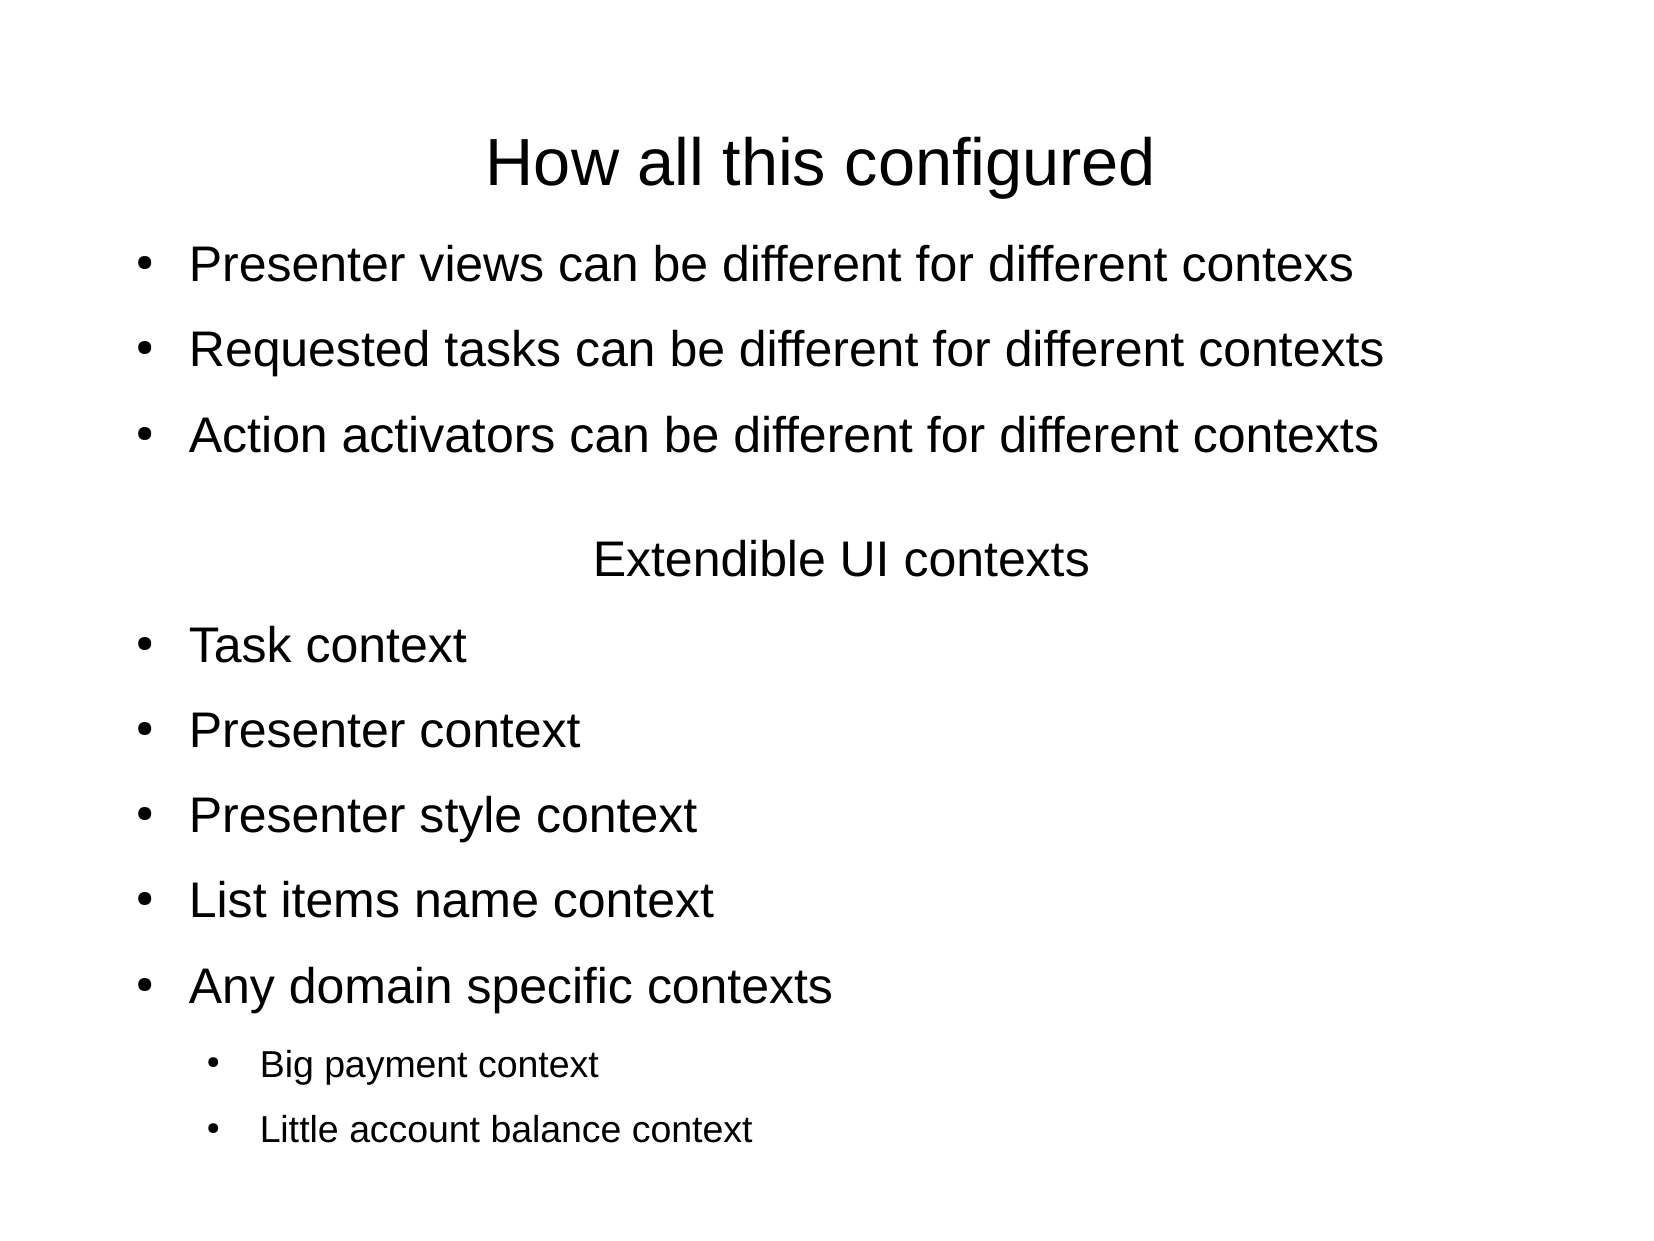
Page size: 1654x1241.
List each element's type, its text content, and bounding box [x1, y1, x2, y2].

title How all this configured [76, 58, 1565, 266]
list Presenter views can be different for different contexs Requested tasks can be different for different contexts Action activators can be different for different contexts [118, 236, 1565, 502]
list Extendible UI contexts Task context Presenter context Presenter style context List items name context Any domain specific contexts Big payment context Little account balance context [118, 531, 1565, 1151]
